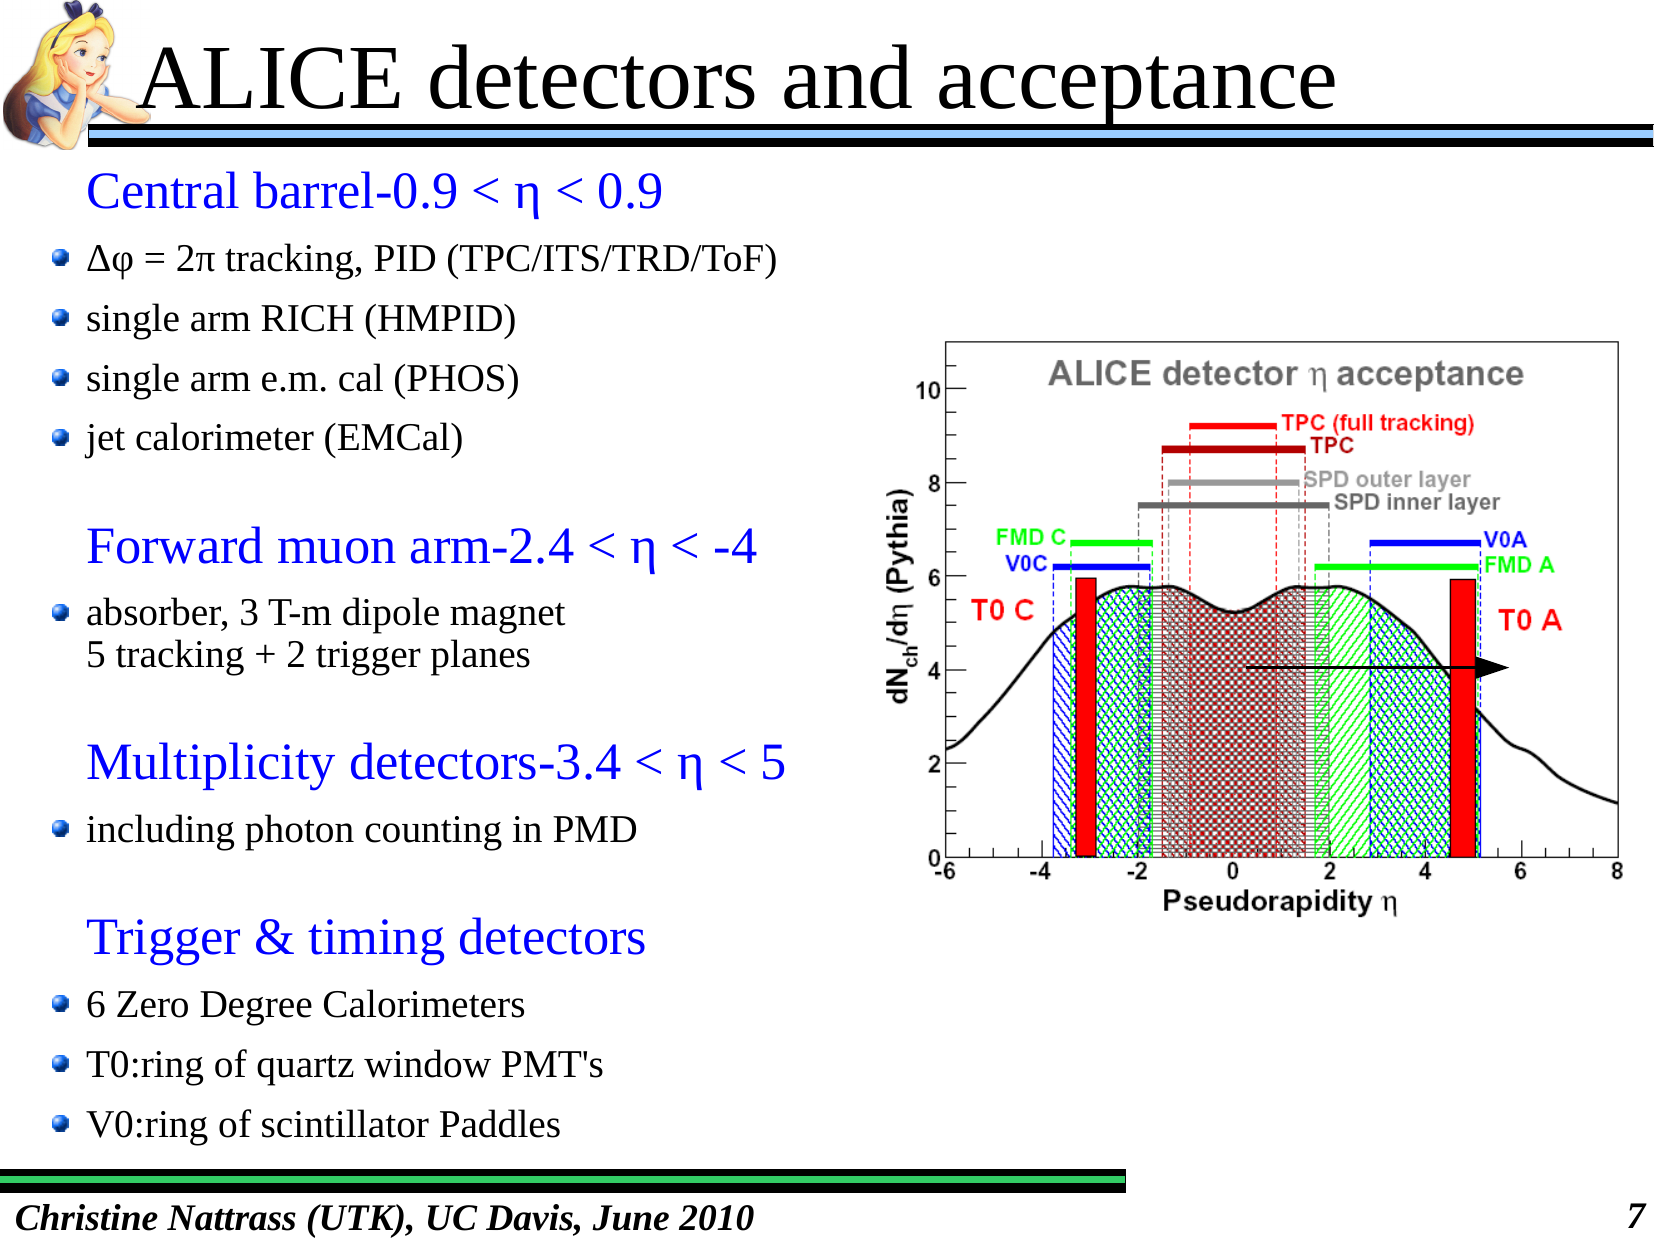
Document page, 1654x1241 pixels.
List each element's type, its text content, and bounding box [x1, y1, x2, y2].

title ALICE detectors and acceptance [0, 8, 1482, 147]
picture [855, 325, 1639, 926]
picture [3, 0, 151, 8]
list Central barrel-0.9 < η < 0.9 Δφ = 2π tracking, PID (TPC/ITS/TRD/ToF) single arm RICH (HMPID) single arm e.m. cal (PHOS) jet calorimeter (EMCal) Forward muon arm-2.4 < η < -4 absorber, 3 T-m dipole magnet 5 tracking + 2 trigger planes Multiplicity detectors-3.4 < η < 5 including photon counting in PMD Trigger & timing detectors 6 Zero Degree Calorimeters T0:ring of quartz window PMT's V0:ring of scintillator Paddles [41, 164, 1005, 1149]
